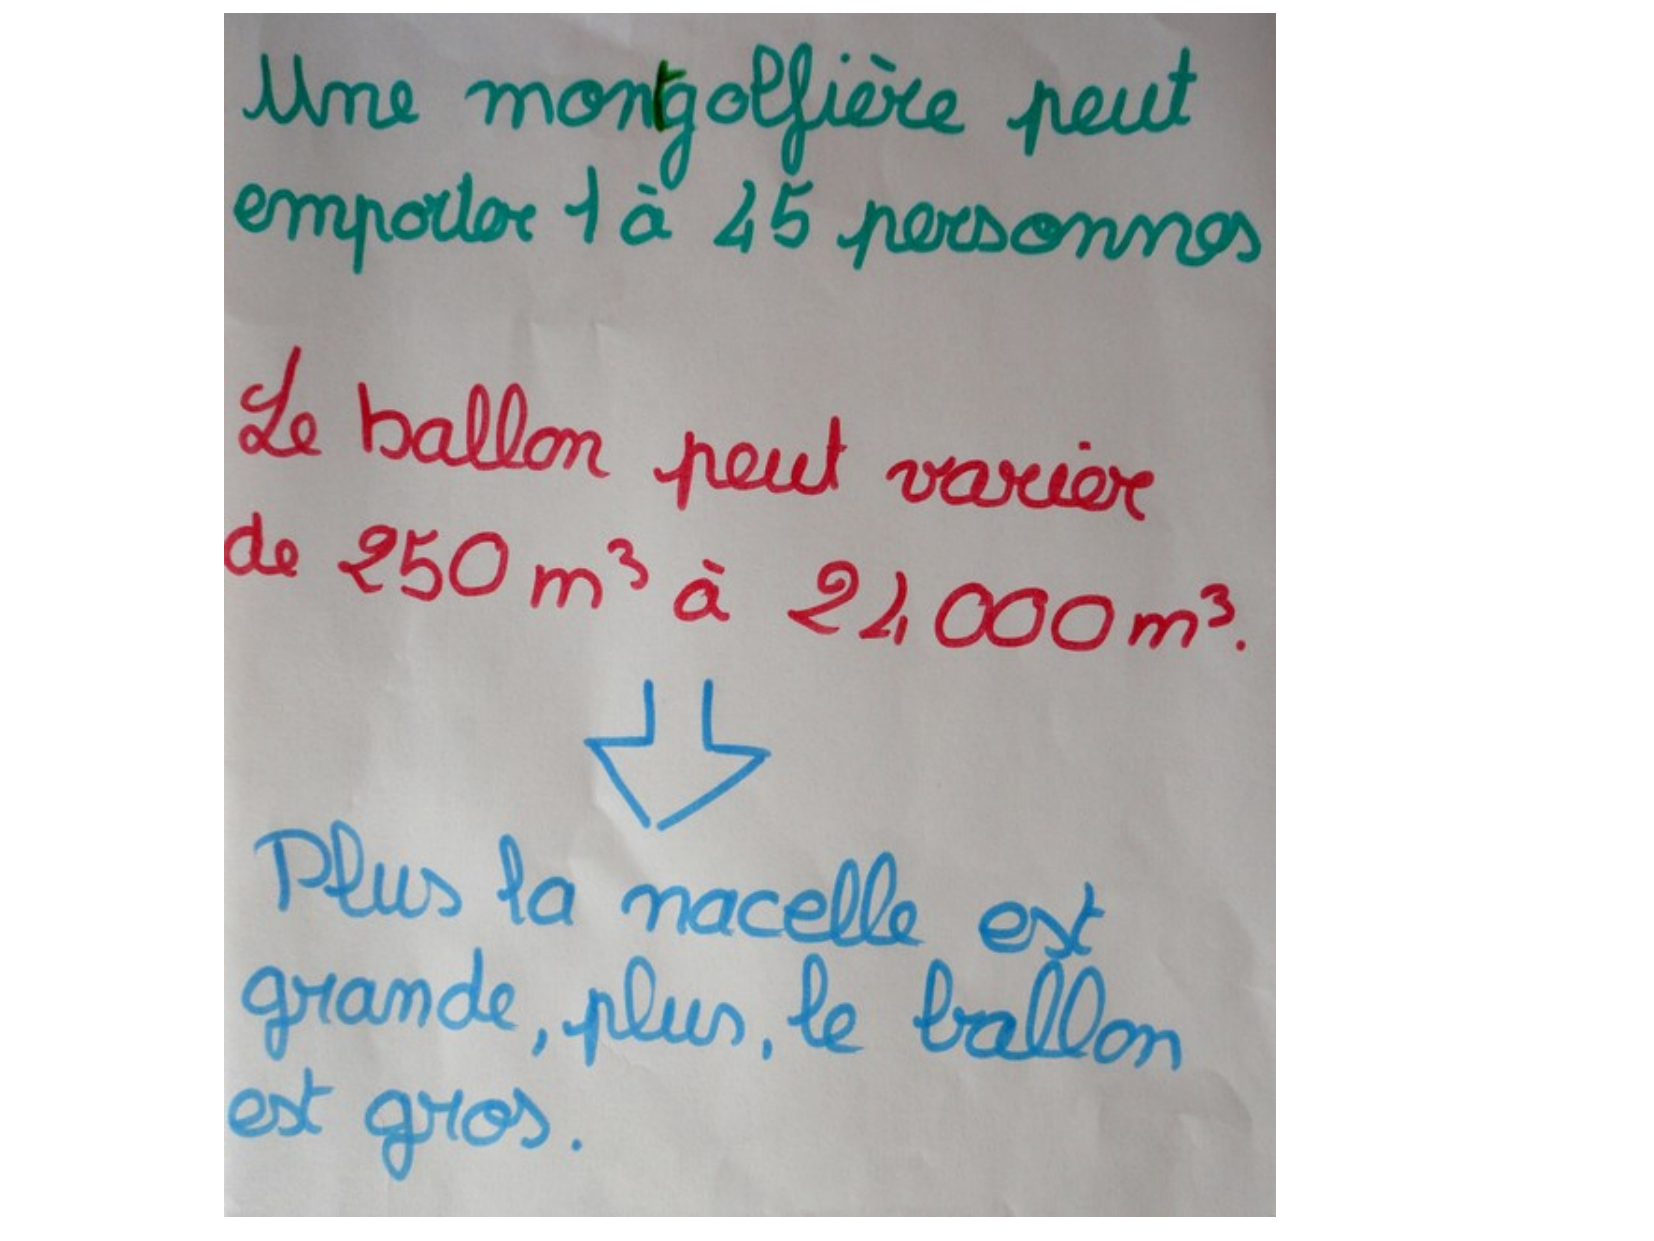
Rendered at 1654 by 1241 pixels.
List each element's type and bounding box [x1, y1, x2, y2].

picture [224, 13, 1276, 1217]
